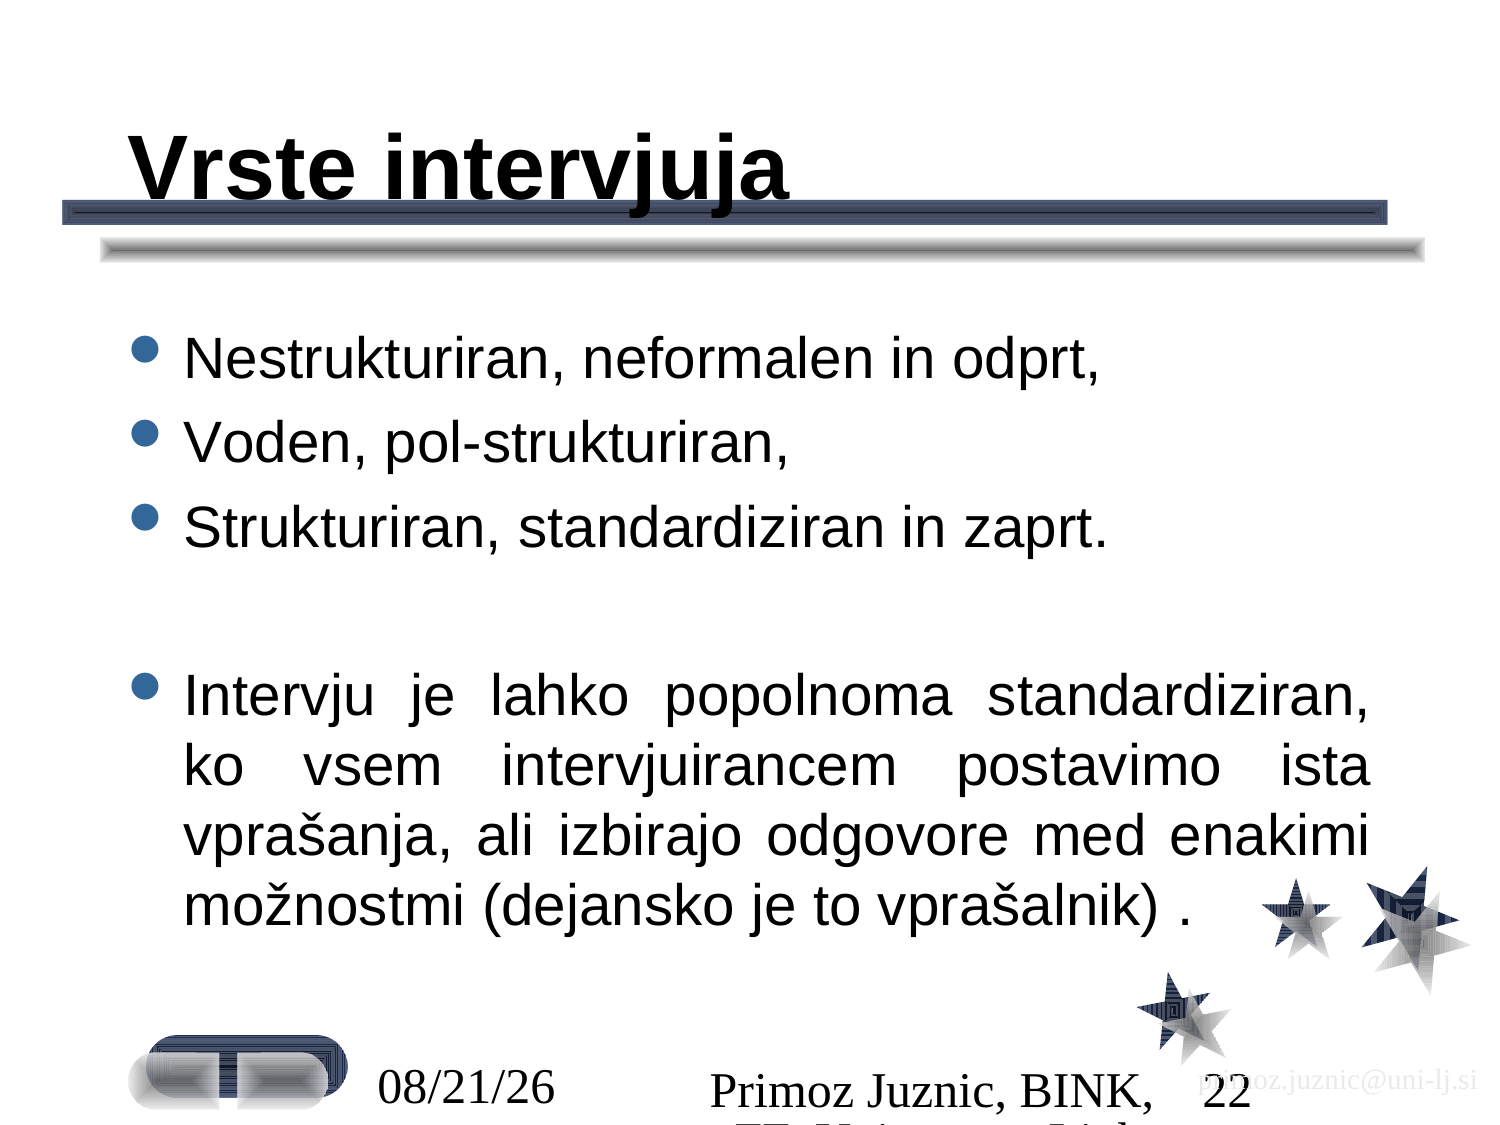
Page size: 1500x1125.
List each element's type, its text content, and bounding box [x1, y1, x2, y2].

list Nestrukturiran, neformalen in odprt, Voden, pol-strukturiran, Strukturiran, standardiziran in zaprt. Intervju je lahko popolnoma standardiziran, ko vsem intervjuirancem postavimo ista vprašanja, ali izbirajo odgovore med enakimi možnostmi (dejansko je to vprašalnik) . [112, 312, 1388, 988]
title Vrste intervjuja [112, 37, 1388, 225]
